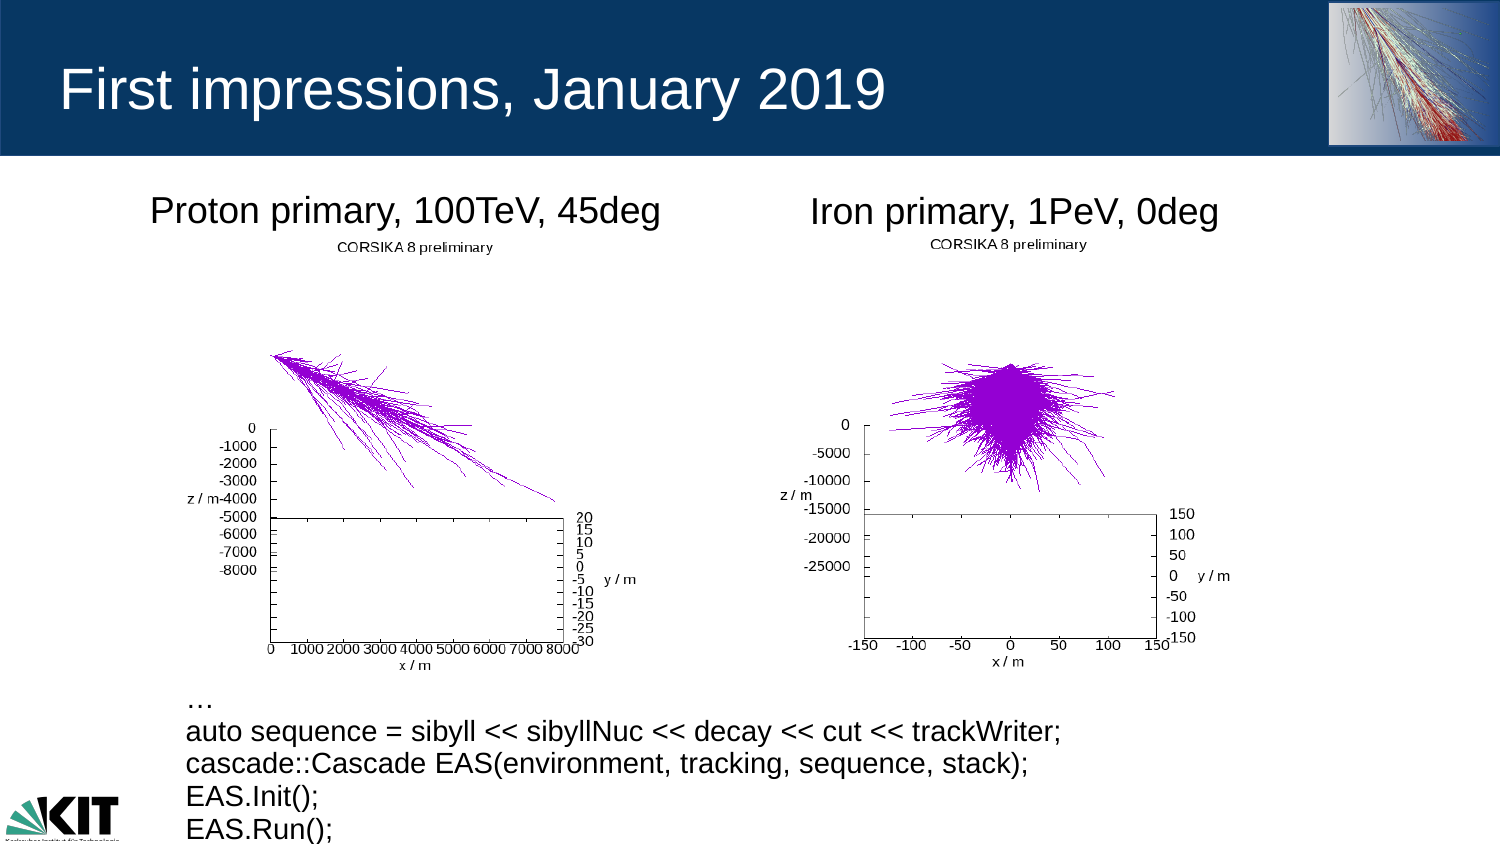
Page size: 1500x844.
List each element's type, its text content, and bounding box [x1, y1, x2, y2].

picture [1338, 8, 1490, 141]
text_box … auto sequence = sibyll << sibyllNuc << decay << cut << trackWriter; cascade::Cascade EAS(environment, tracking, sequence, stack); EAS.Init(); EAS.Run(); [170, 674, 1429, 844]
text_box Iron primary, 1PeV, 0deg [795, 183, 1235, 241]
text_box Proton primary, 100TeV, 45deg [135, 182, 677, 240]
picture [728, 212, 1291, 674]
text_box First impressions, January 2019 [45, 49, 1036, 195]
picture [5, 794, 120, 841]
picture [135, 215, 697, 731]
